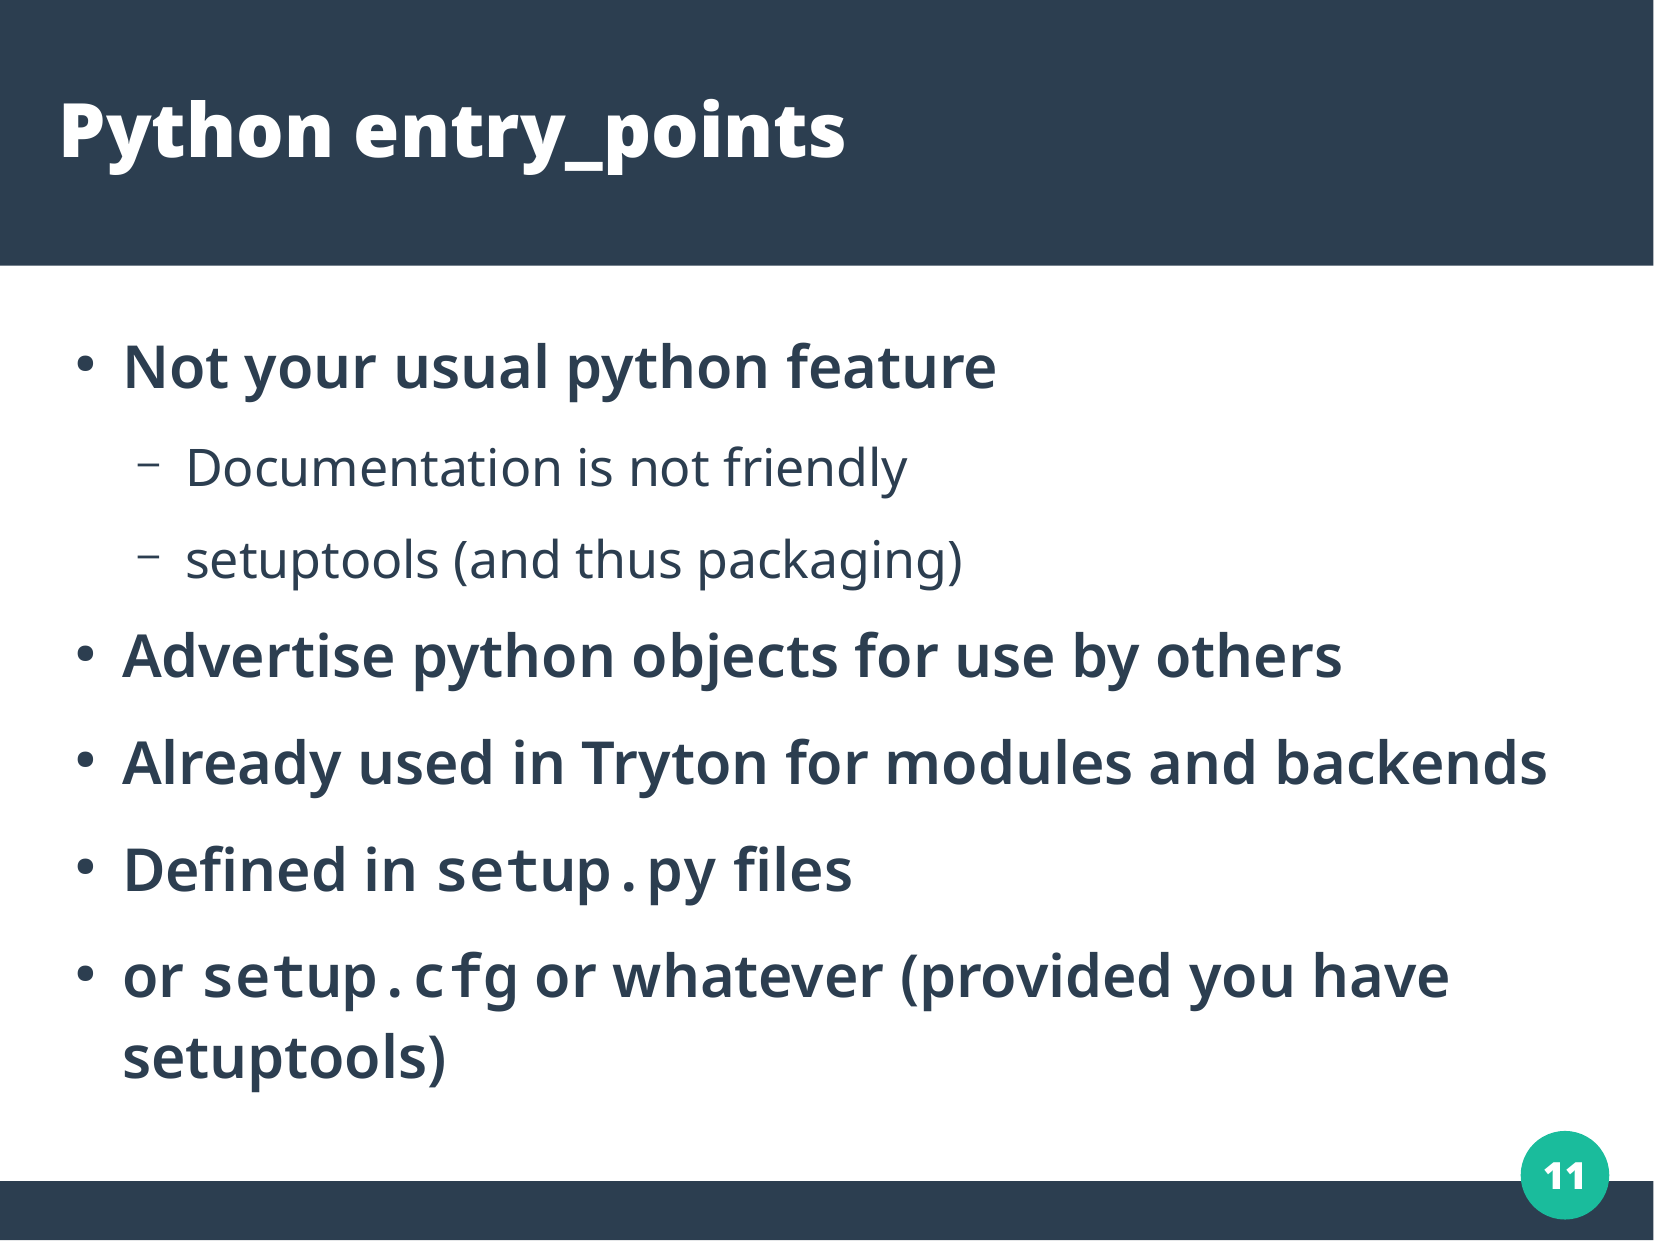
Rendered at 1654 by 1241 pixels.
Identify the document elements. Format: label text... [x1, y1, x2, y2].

title Python entry_points [59, 49, 1595, 207]
list Not your usual python feature Documentation is not friendly setuptools (and thus packaging) Advertise python objects for use by others Already used in Tryton for modules and backends Defined in setup.py files or setup.cfg or whatever (provided you have setuptools) [59, 324, 1595, 1152]
